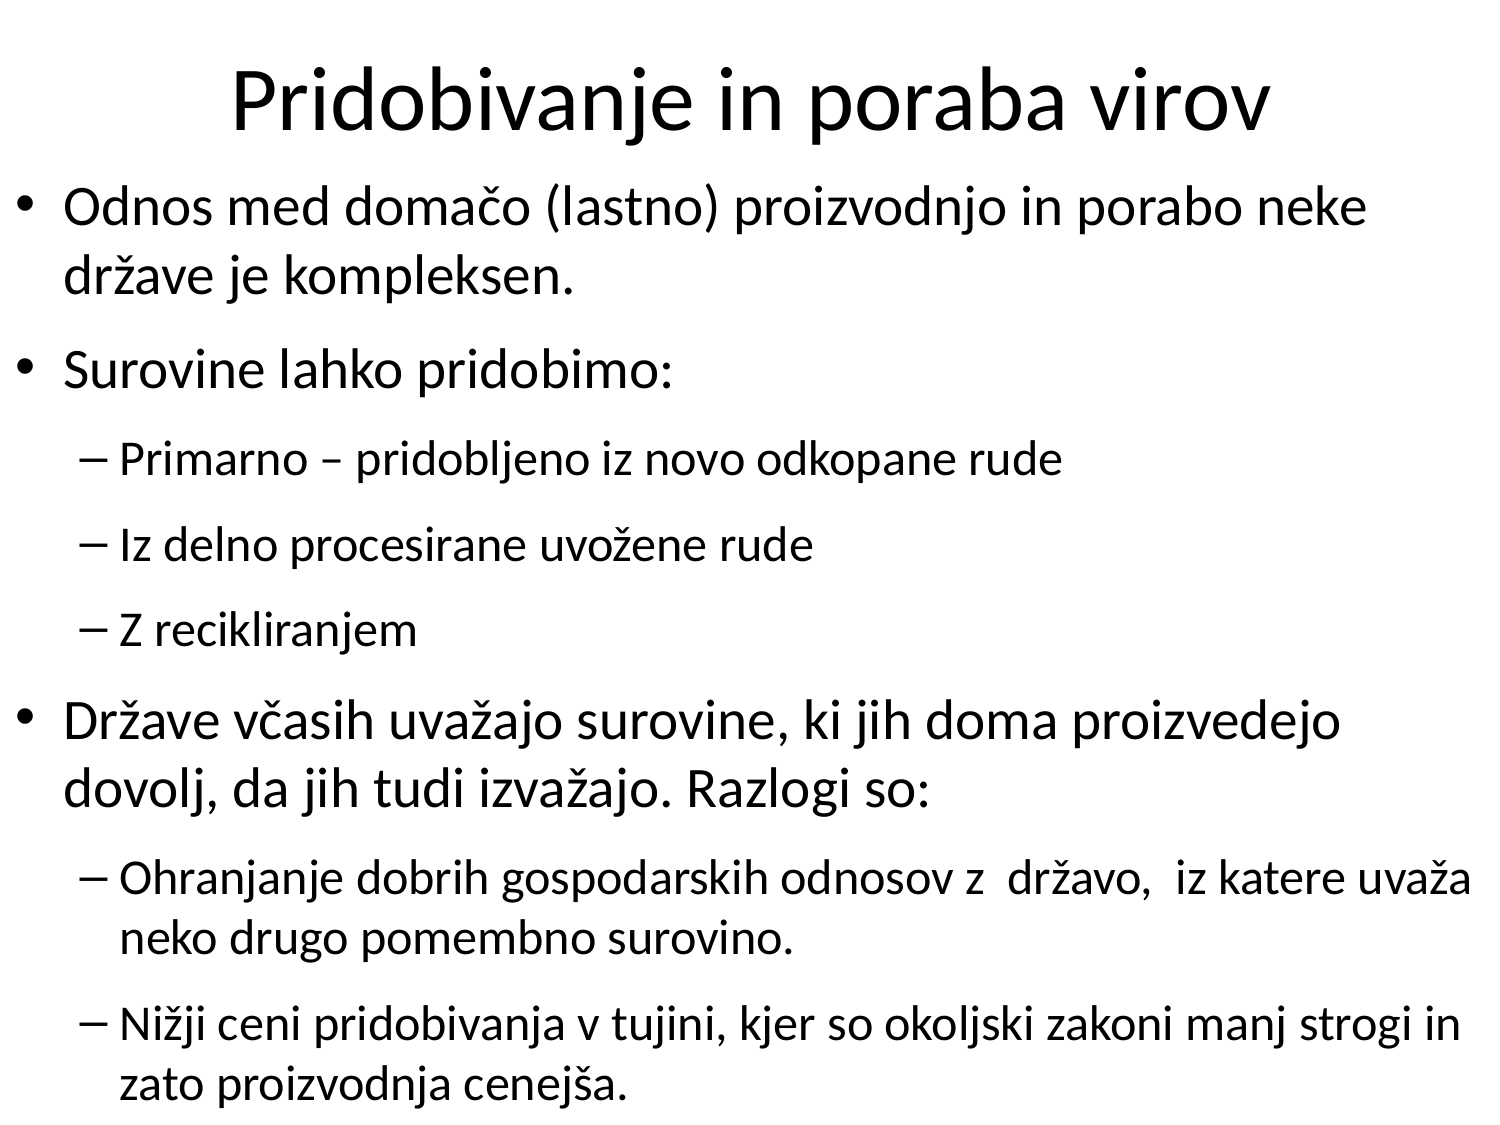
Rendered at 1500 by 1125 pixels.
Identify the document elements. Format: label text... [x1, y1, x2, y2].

title Pridobivanje in poraba virov [76, 0, 1427, 160]
list Odnos med domačo (lastno) proizvodnjo in porabo neke države je kompleksen. Surovine lahko pridobimo: Primarno – pridobljeno iz novo odkopane rude Iz delno procesirane uvožene rude Z recikliranjem Države včasih uvažajo surovine, ki jih doma proizvedejo dovolj, da jih tudi izvažajo. Razlogi so: Ohranjanje dobrih gospodarskih odnosov z državo, iz katere uvaža neko drugo pomembno surovino. Nižji ceni pridobivanja v tujini, kjer so okoljski zakoni manj strogi in zato proizvodnja cenejša. [0, 160, 1500, 1125]
